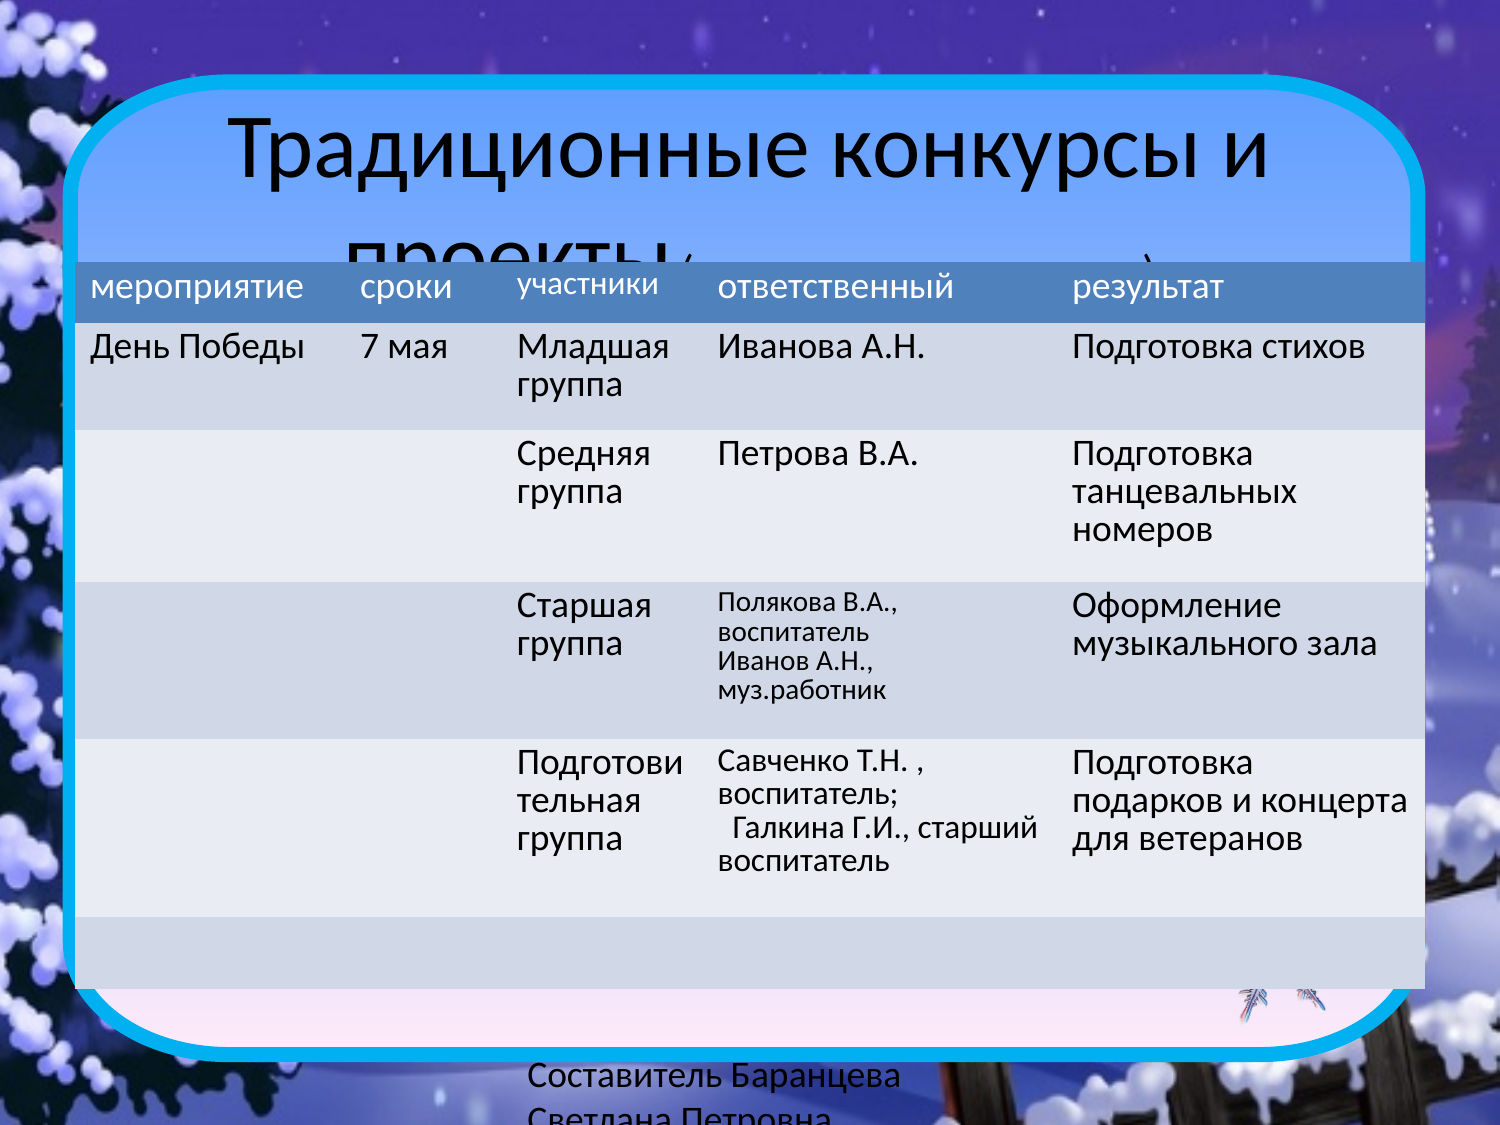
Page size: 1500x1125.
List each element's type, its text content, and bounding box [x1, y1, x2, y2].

table_cell [345, 582, 502, 739]
picture [742, 1116, 751, 1125]
table_cell [75, 739, 345, 917]
table_cell Подготовительная группа [502, 739, 703, 917]
table_cell [502, 917, 703, 989]
table_cell Савченко Т.Н. , воспитатель; Галкина Г.И., старший воспитатель [703, 739, 1057, 917]
table_cell [703, 917, 1057, 989]
table_cell [345, 739, 502, 917]
table_cell Подготовка стихов [1057, 323, 1425, 430]
table_cell День Победы [75, 323, 345, 430]
picture [686, 1111, 697, 1125]
table_cell Подготовка подарков и концерта для ветеранов [1057, 739, 1425, 917]
table_header результат [1057, 262, 1425, 323]
table_cell Подготовка танцевальных номеров [1057, 430, 1425, 582]
table_cell [345, 430, 502, 582]
picture [553, 1116, 560, 1122]
footer Составитель Баранцева Светлана Петровна [512, 1042, 988, 1103]
table_cell Оформление музыкального зала [1057, 582, 1425, 739]
picture [782, 1116, 789, 1122]
table_cell [345, 917, 502, 989]
table_cell Младшая группа [502, 323, 703, 430]
table_cell [75, 430, 345, 582]
table_cell Иванова А.Н. [703, 323, 1057, 430]
picture [708, 1116, 717, 1121]
table_cell [75, 582, 345, 739]
table_cell Старшая группа [502, 582, 703, 739]
table_cell [75, 917, 345, 989]
table_header мероприятие [75, 262, 345, 323]
title Традиционные конкурсы и проекты (вариант планирования) [75, 78, 1425, 233]
table_cell Петрова В.А. [703, 430, 1057, 582]
table_cell Средняя группа [502, 430, 703, 582]
picture [570, 1116, 579, 1121]
table_cell 7 мая [345, 323, 502, 430]
table_cell Полякова В.А., воспитатель Иванов А.Н., муз.работник [703, 582, 1057, 739]
table_header участники [502, 262, 703, 323]
picture [761, 1116, 771, 1125]
table_header ответственный [703, 262, 1057, 323]
picture [0, 0, 1500, 1125]
picture [604, 1117, 610, 1125]
table_header сроки [345, 262, 502, 323]
table_cell [1057, 917, 1425, 989]
